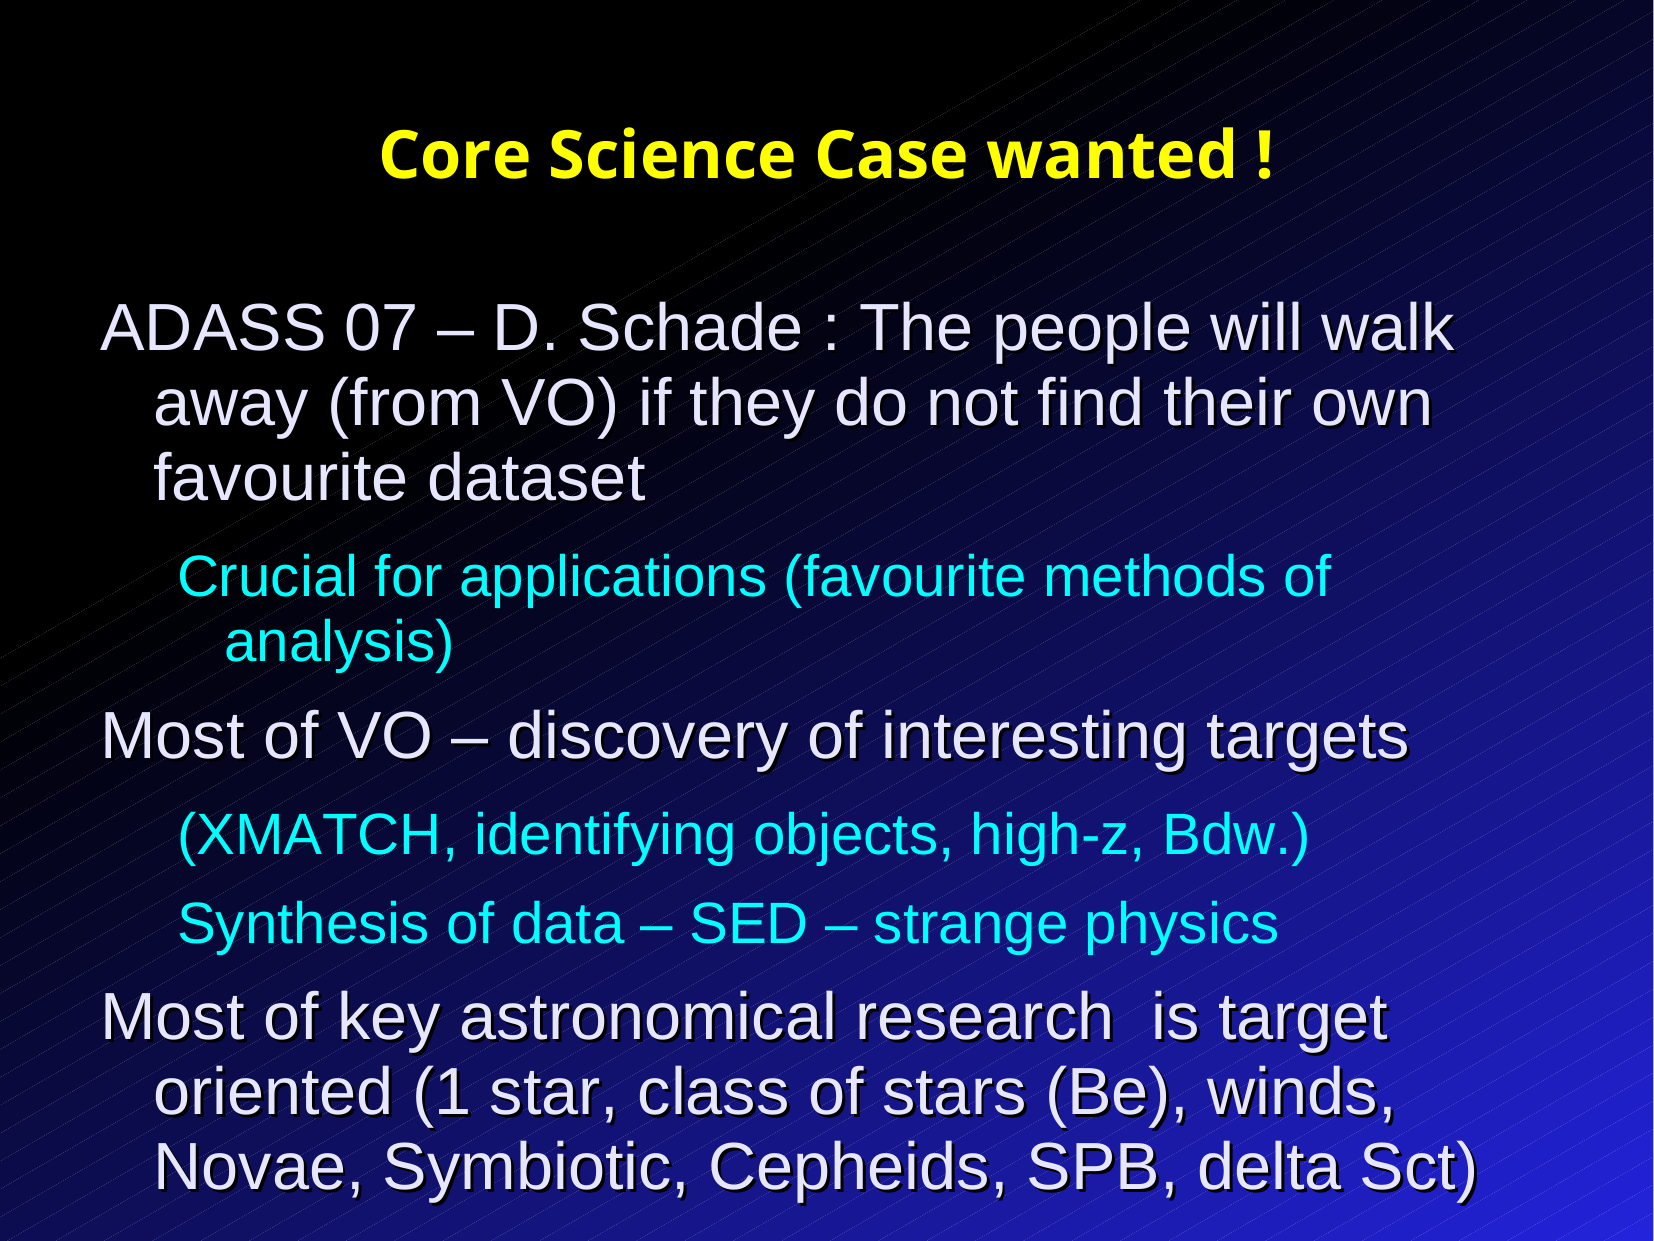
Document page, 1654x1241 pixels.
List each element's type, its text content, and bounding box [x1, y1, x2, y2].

title Core Science Case wanted ! [82, 56, 1571, 250]
list ADASS 07 – D. Schade : The people will walk away (from VO) if they do not find their own favourite dataset Crucial for applications (favourite methods of analysis) Most of VO – discovery of interesting targets (XMATCH, identifying objects, high-z, Bdw.) Synthesis of data – SED – strange physics Most of key astronomical research is target oriented (1 star, class of stars (Be), winds, Novae, Symbiotic, Cepheids, SPB, delta Sct) [82, 290, 1571, 1204]
